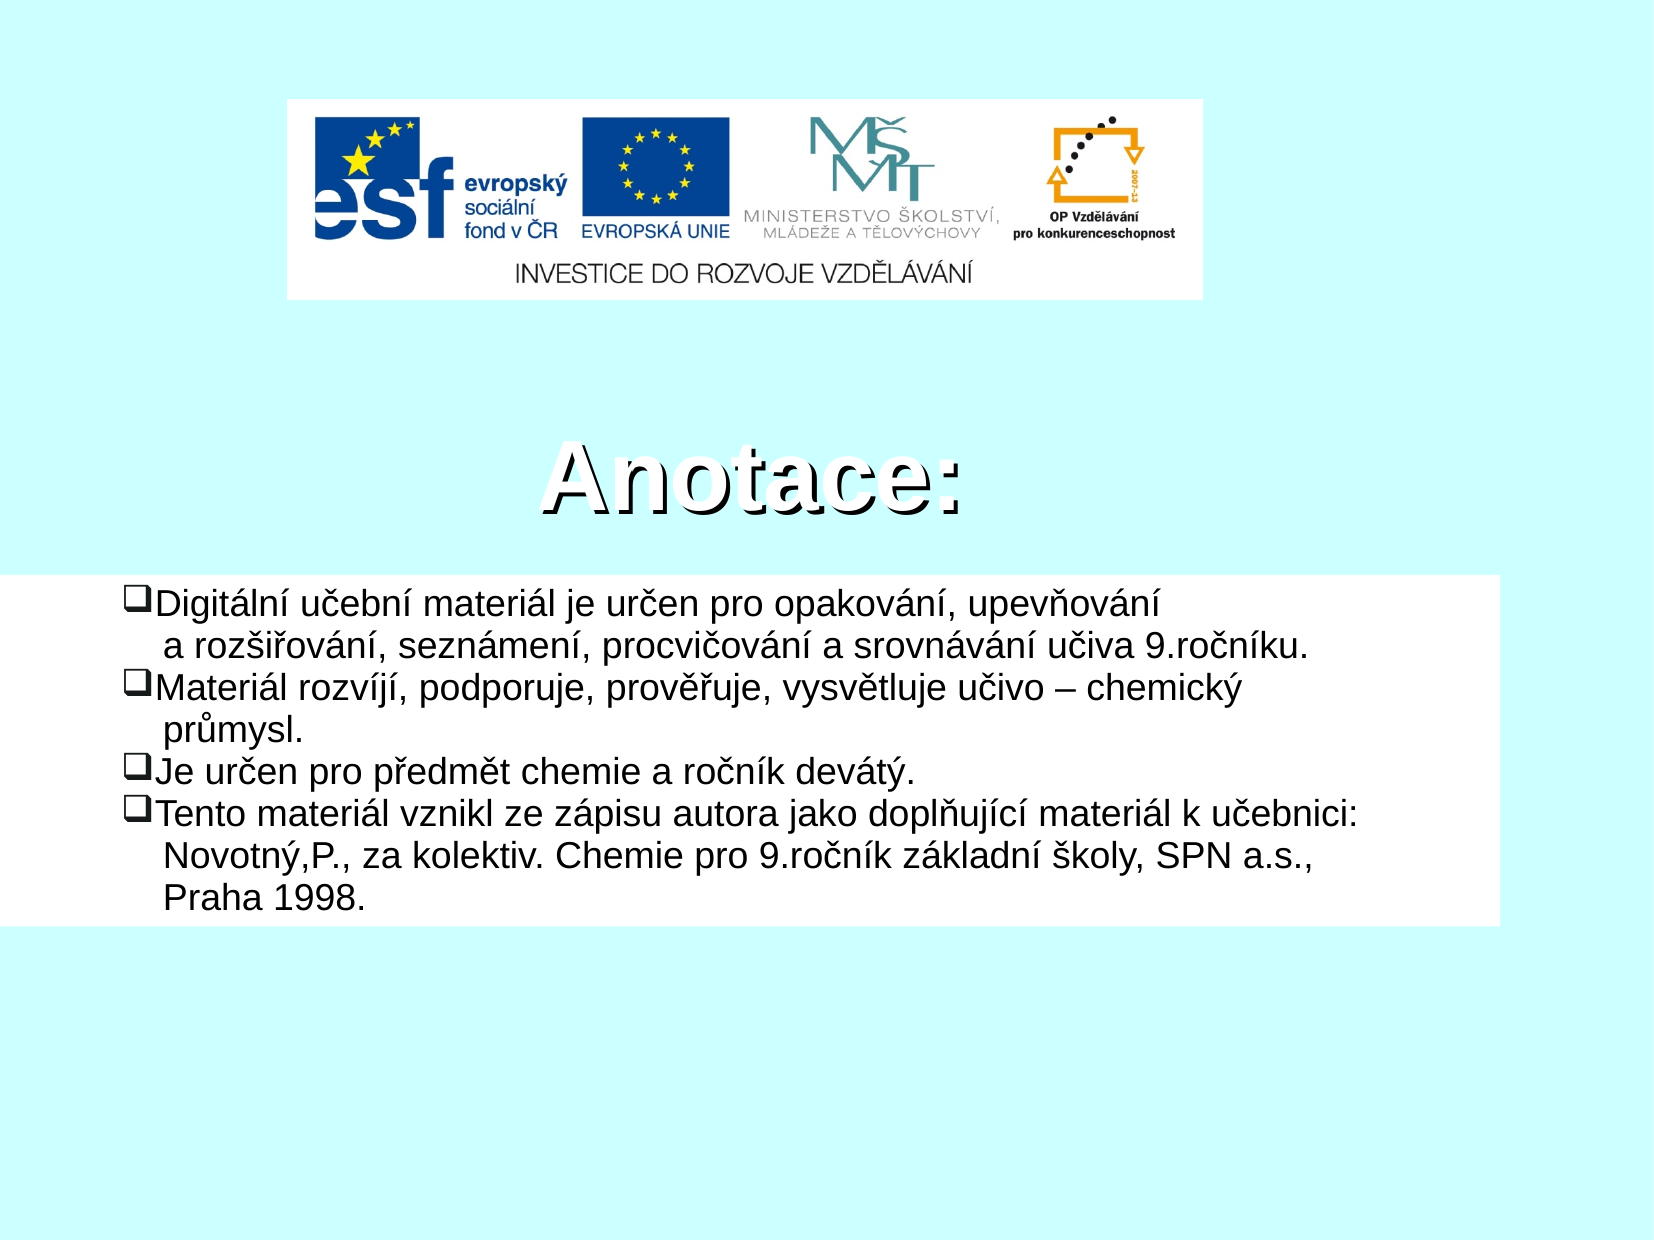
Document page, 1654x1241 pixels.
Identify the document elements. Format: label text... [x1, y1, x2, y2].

title Anotace: [112, 349, 1388, 574]
picture [287, 99, 1203, 300]
text_box Digitální učební materiál je určen pro opakování, upevňování a rozšiřování, seznámení, procvičování a srovnávání učiva 9.ročníku. Materiál rozvíjí, podporuje, prověřuje, vysvětluje učivo – chemický průmysl. Je určen pro předmět chemie a ročník devátý. Tento materiál vznikl ze zápisu autora jako doplňující materiál k učebnici: Novotný,P., za kolektiv. Chemie pro 9.ročník základní školy, SPN a.s., Praha 1998. [0, 574, 1501, 927]
